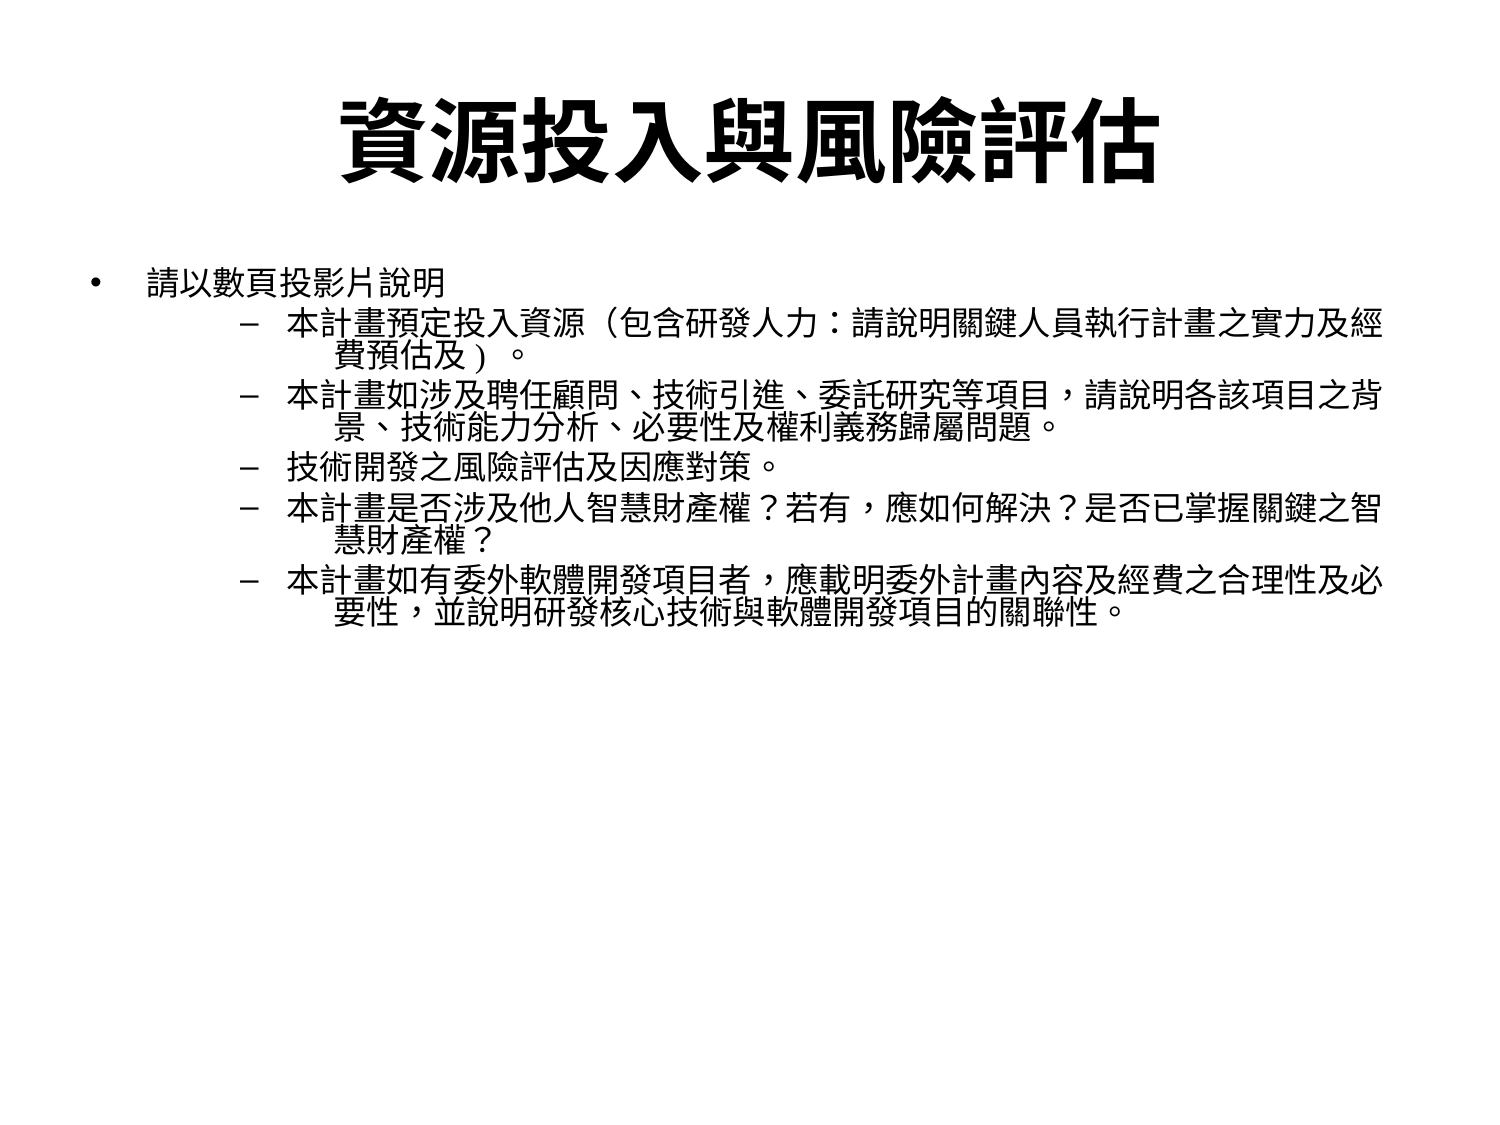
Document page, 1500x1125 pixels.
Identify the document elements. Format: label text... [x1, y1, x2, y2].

title 資源投入與風險評估 [75, 45, 1426, 233]
list 請以數頁投影片說明 本計畫預定投入資源（包含研發人力：請說明關鍵人員執行計畫之實力及經費預估及) 。 本計畫如涉及聘任顧問、技術引進、委託研究等項目，請說明各該項目之背景、技術能力分析、必要性及權利義務歸屬問題。 技術開發之風險評估及因應對策。 本計畫是否涉及他人智慧財產權？若有，應如何解決？是否已掌握關鍵之智慧財產權？ 本計畫如有委外軟體開發項目者，應載明委外計畫內容及經費之合理性及必要性，並說明研發核心技術與軟體開發項目的關聯性。 [75, 262, 1426, 1005]
